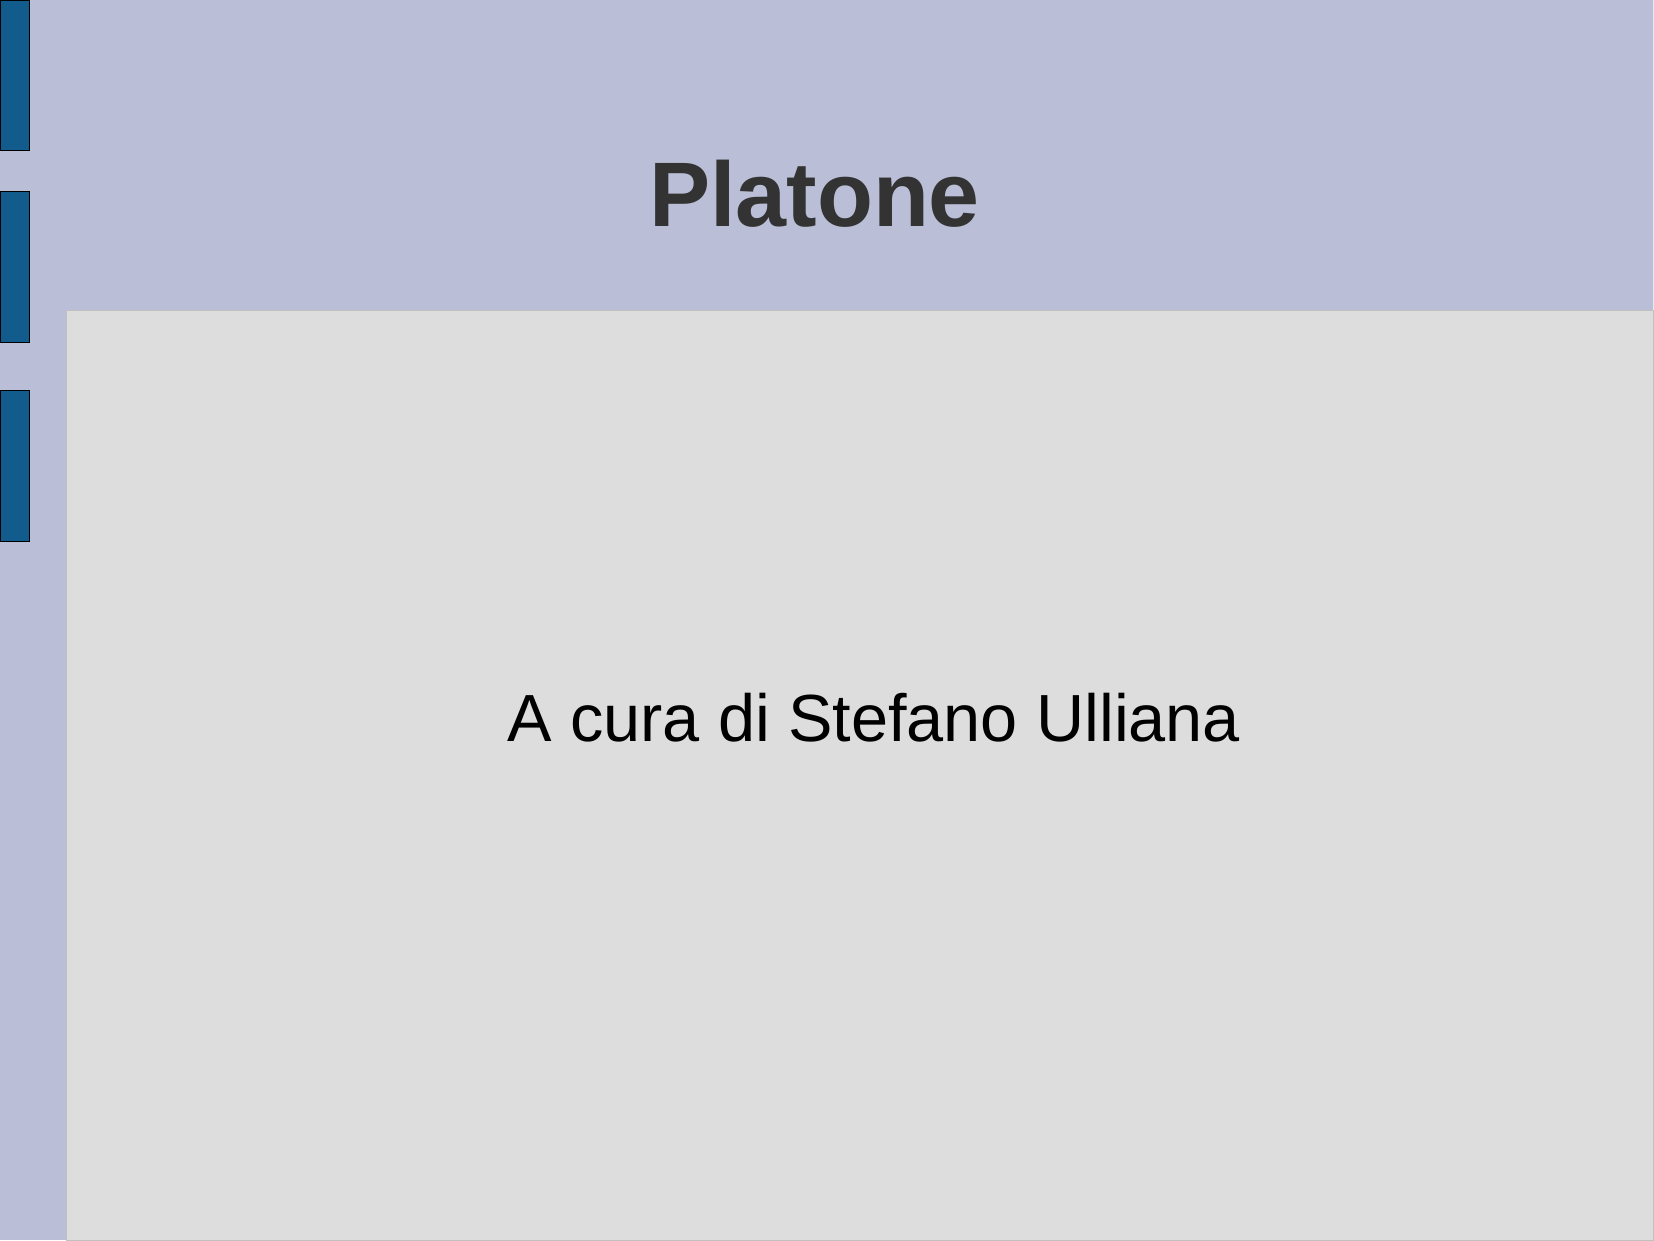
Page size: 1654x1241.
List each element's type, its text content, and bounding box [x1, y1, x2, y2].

subtitle A cura di Stefano Ulliana [178, 364, 1570, 1147]
title Platone [121, 91, 1534, 299]
